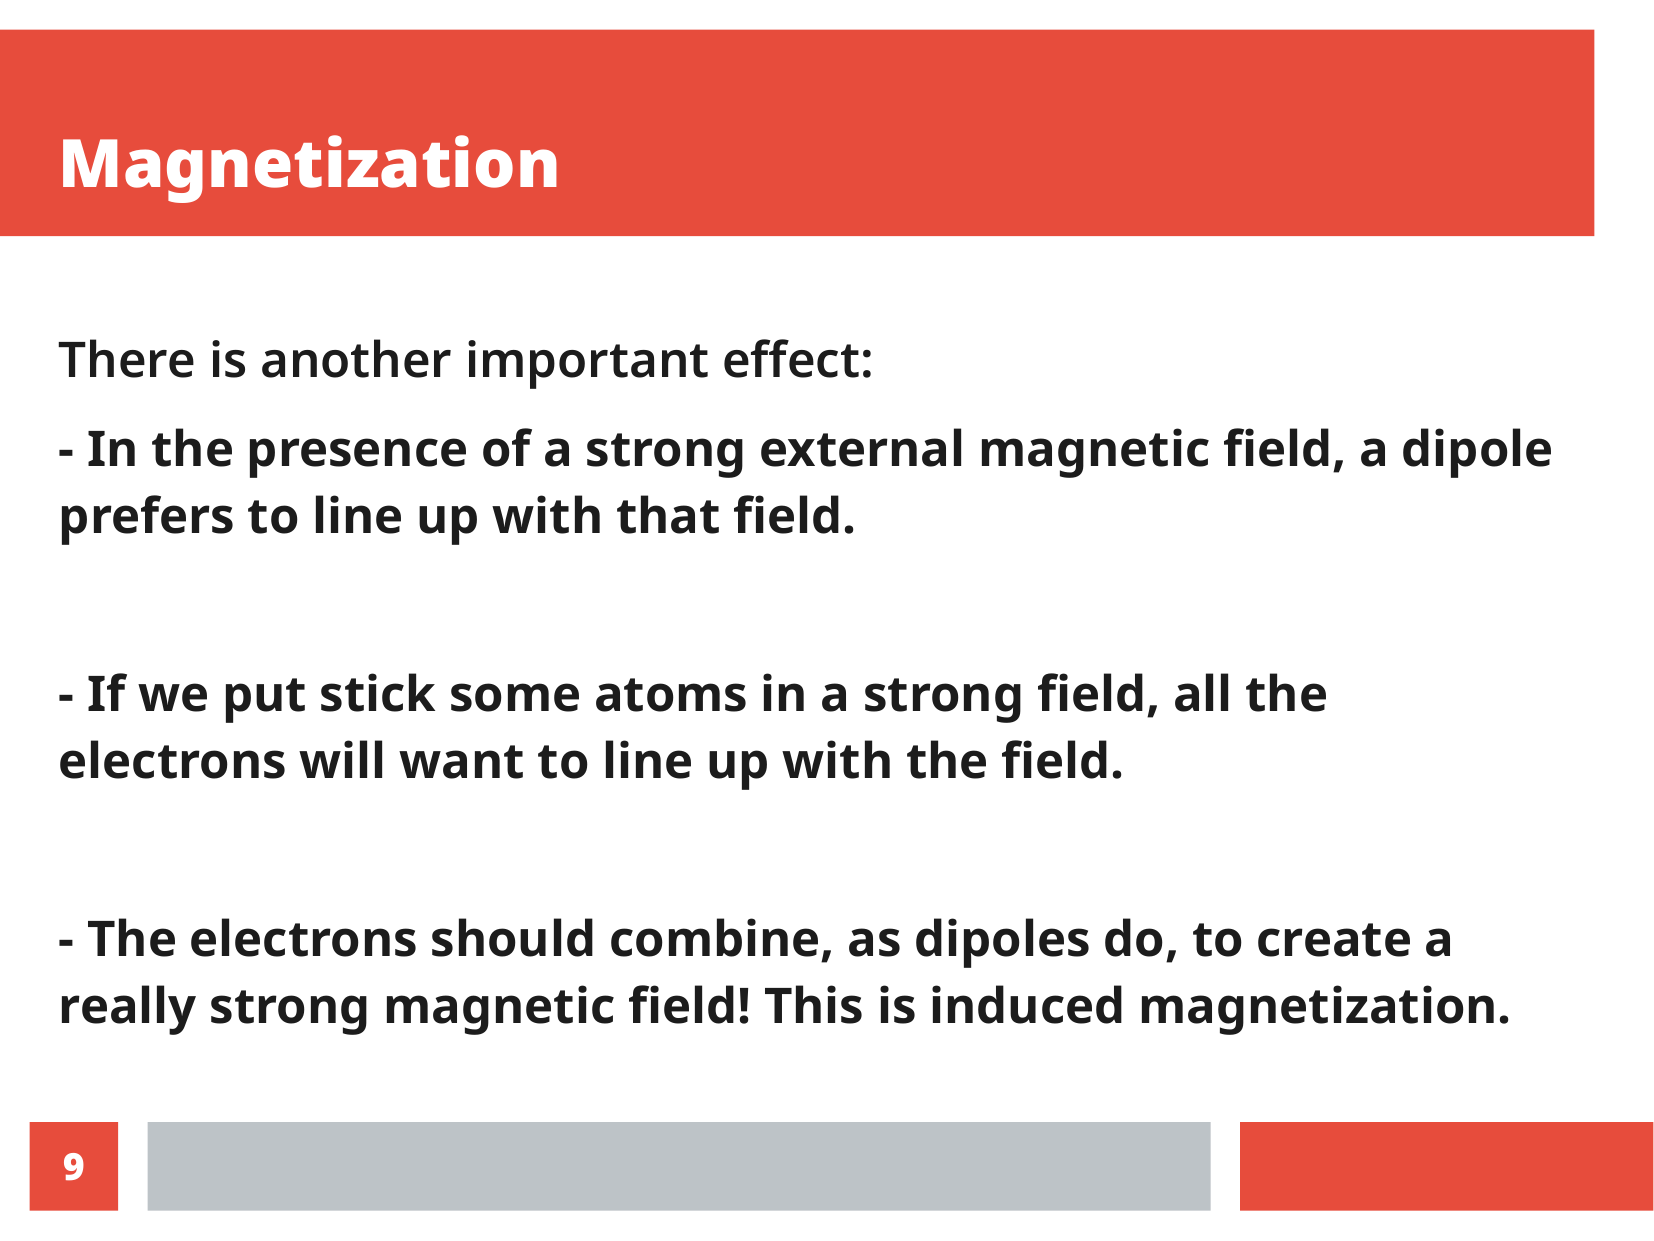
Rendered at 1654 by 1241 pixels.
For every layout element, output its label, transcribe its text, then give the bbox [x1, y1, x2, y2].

title Magnetization [59, 59, 1595, 207]
list There is another important effect: - In the presence of a strong external magnetic field, a dipole prefers to line up with that field. - If we put stick some atoms in a strong field, all the electrons will want to line up with the field. - The electrons should combine, as dipoles do, to create a really strong magnetic field! This is induced magnetization. [59, 324, 1565, 1093]
